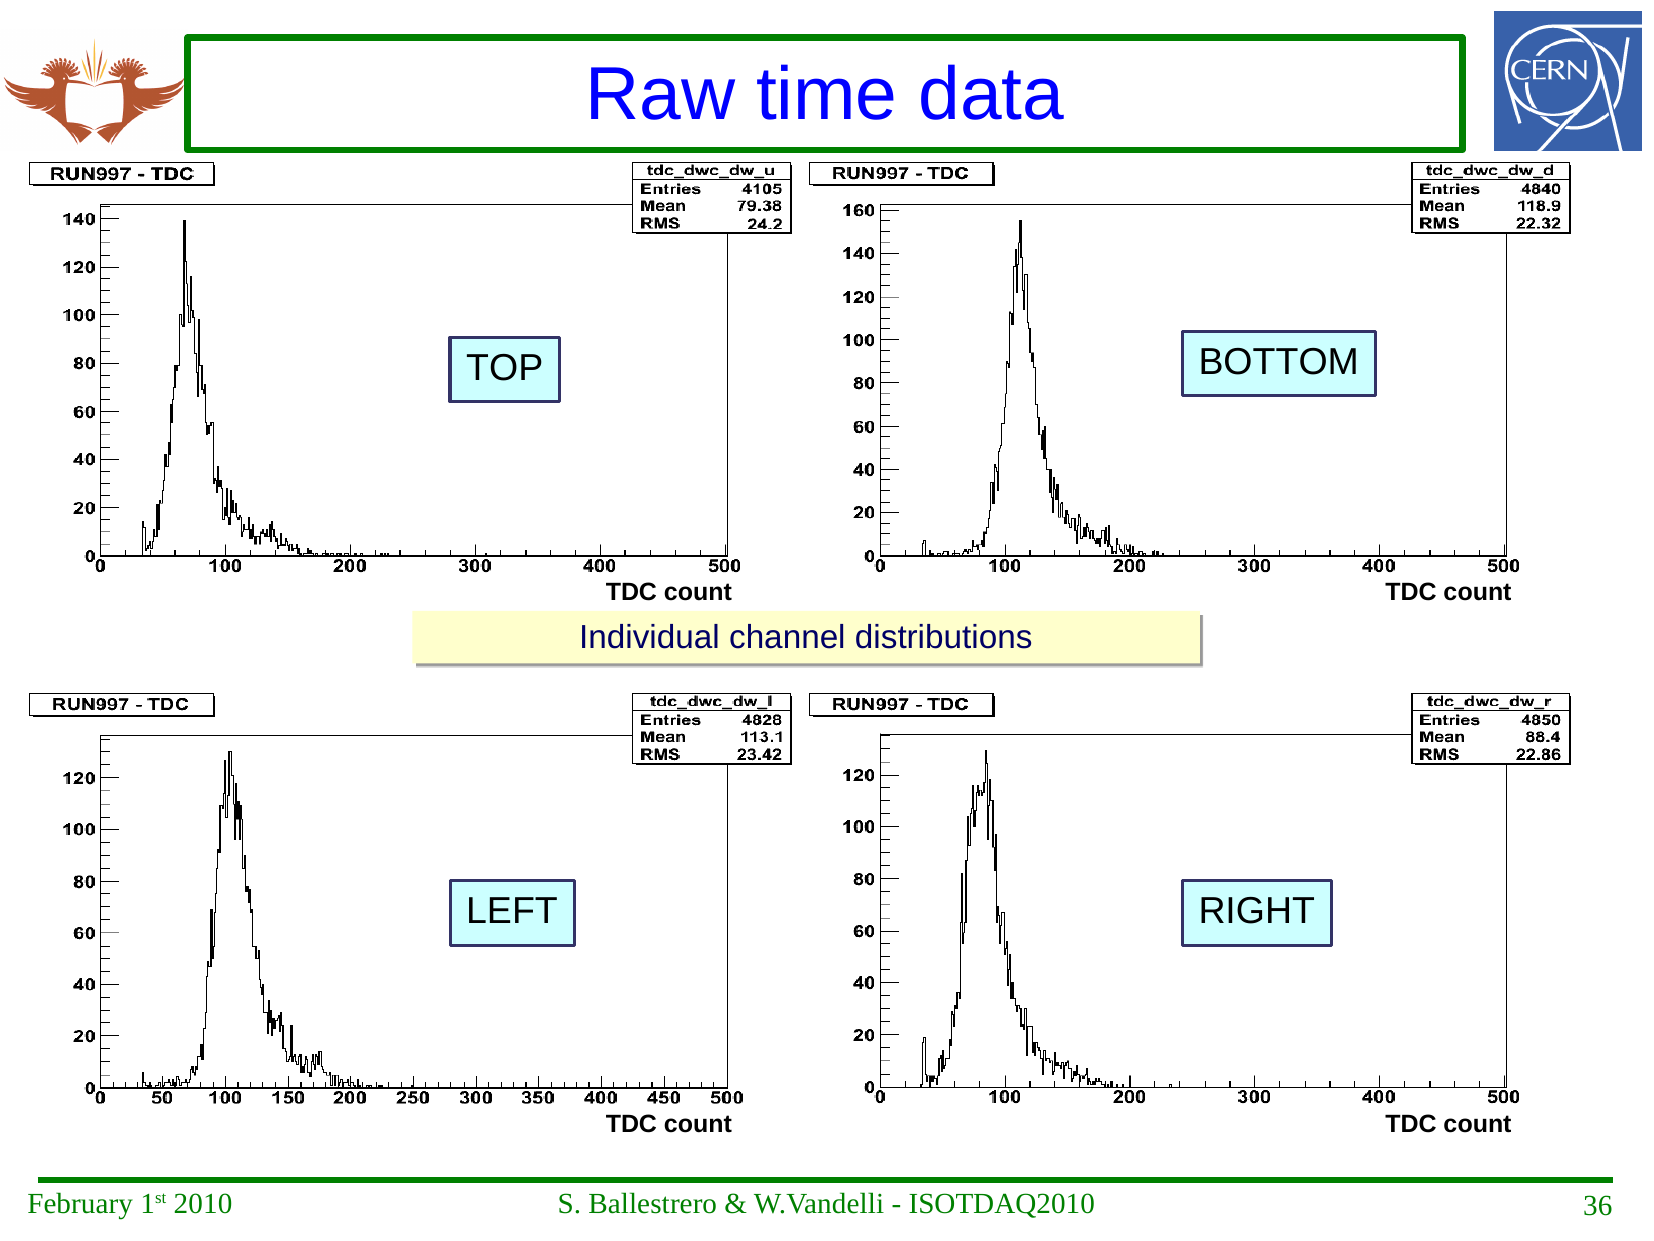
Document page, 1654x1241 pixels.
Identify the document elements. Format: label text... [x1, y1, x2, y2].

picture [23, 691, 1585, 1132]
picture [23, 160, 1585, 601]
text_box TDC count [591, 570, 817, 618]
picture [1494, 11, 1642, 151]
text_box TDC count [1370, 570, 1596, 618]
picture [0, 29, 188, 151]
text_box BOTTOM [1182, 331, 1376, 396]
title Raw time data [187, 37, 1463, 151]
text_box LEFT [450, 880, 575, 946]
text_box TDC count [1370, 1102, 1596, 1150]
text_box TDC count [591, 1102, 817, 1150]
text_box TOP [450, 337, 560, 402]
text_box Individual channel distributions [412, 610, 1200, 664]
text_box RIGHT [1182, 880, 1332, 946]
